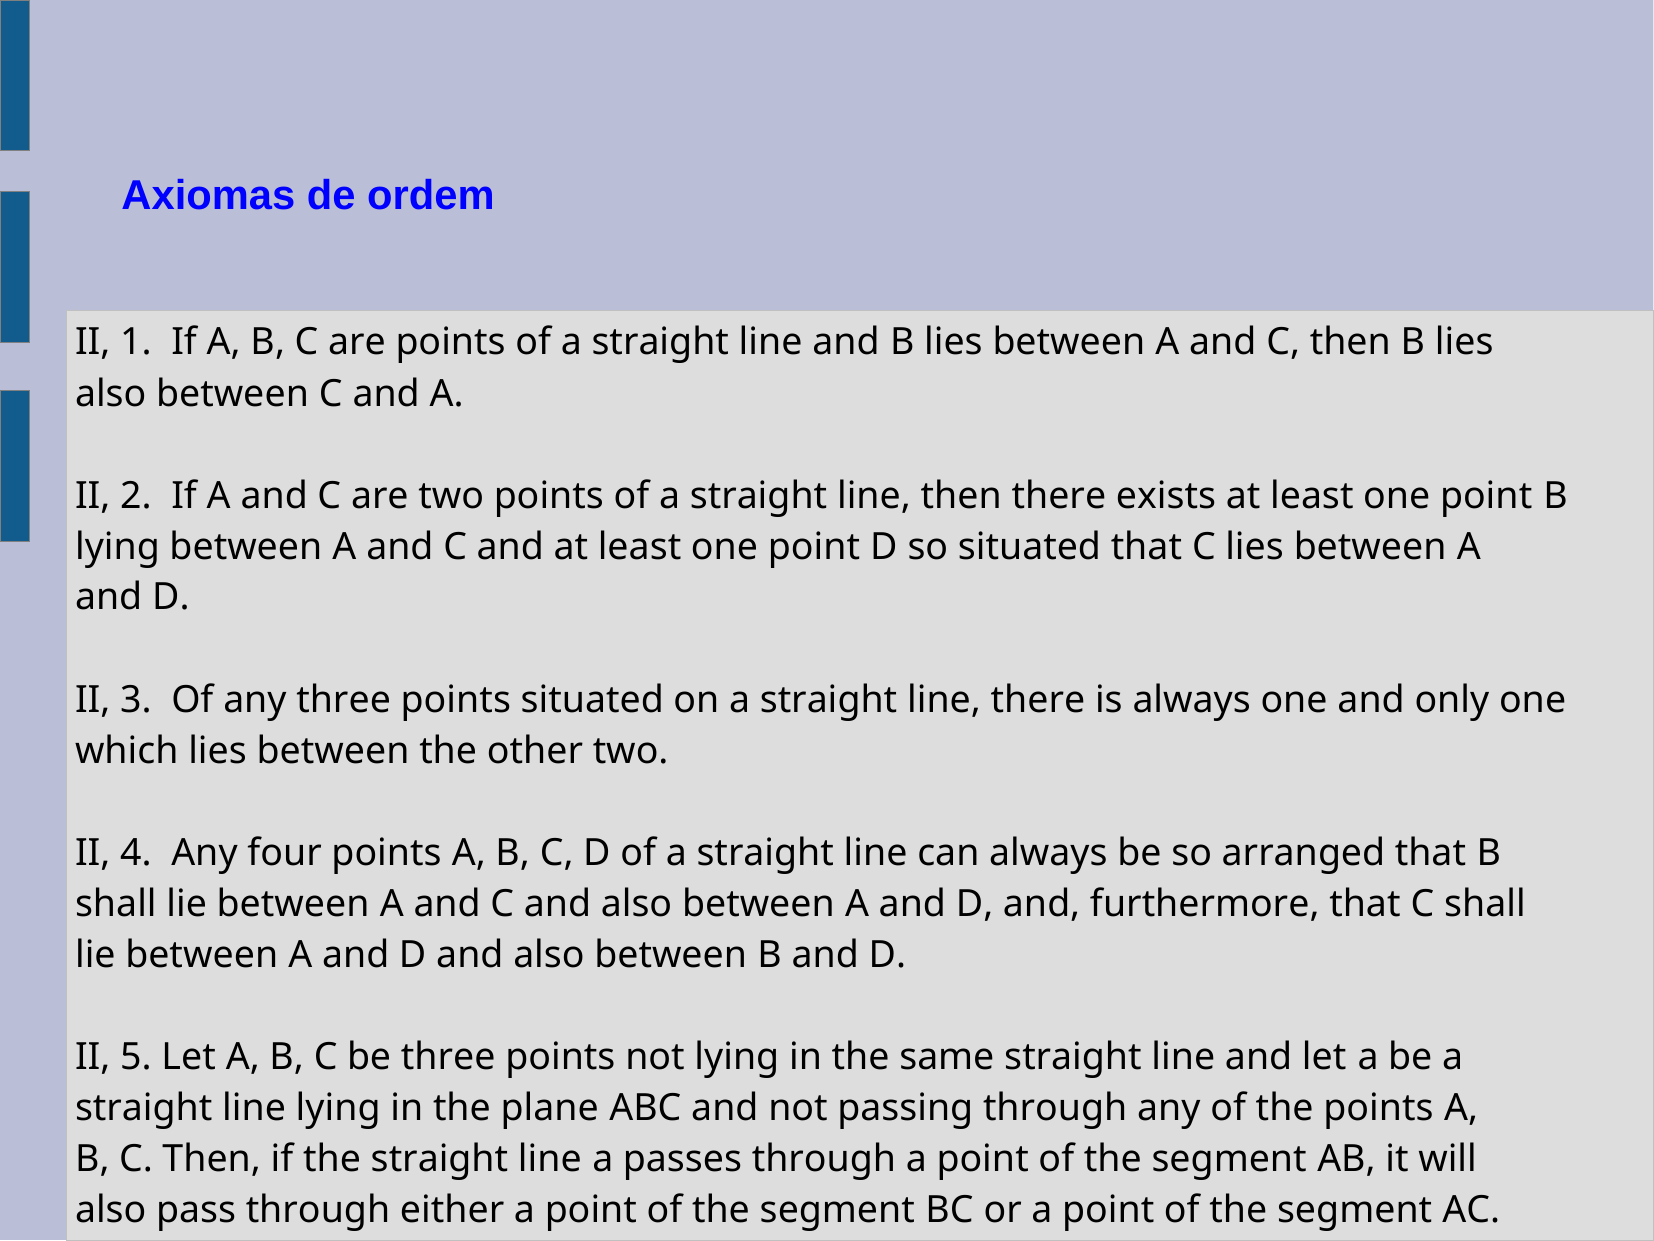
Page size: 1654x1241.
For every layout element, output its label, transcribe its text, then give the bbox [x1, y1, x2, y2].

title Axiomas de ordem [121, 91, 1534, 299]
list II, 1. If A, B, C are points of a straight line and B lies between A and C, then B lies also between C and A. II, 2. If A and C are two points of a straight line, then there exists at least one point B lying between A and C and at least one point D so situated that C lies between A and D. II, 3. Of any three points situated on a straight line, there is always one and only one which lies between the other two. II, 4. Any four points A, B, C, D of a straight line can always be so arranged that B shall lie between A and C and also between A and D, and, furthermore, that C shall lie between A and D and also between B and D. II, 5. Let A, B, C be three points not lying in the same straight line and let a be a straight line lying in the plane ABC and not passing through any of the points A, B, C. Then, if the straight line a passes through a point of the segment AB, it will also pass through either a point of the segment BC or a point of the segment AC. (Axioma de Pasch) [75, 315, 1654, 1241]
